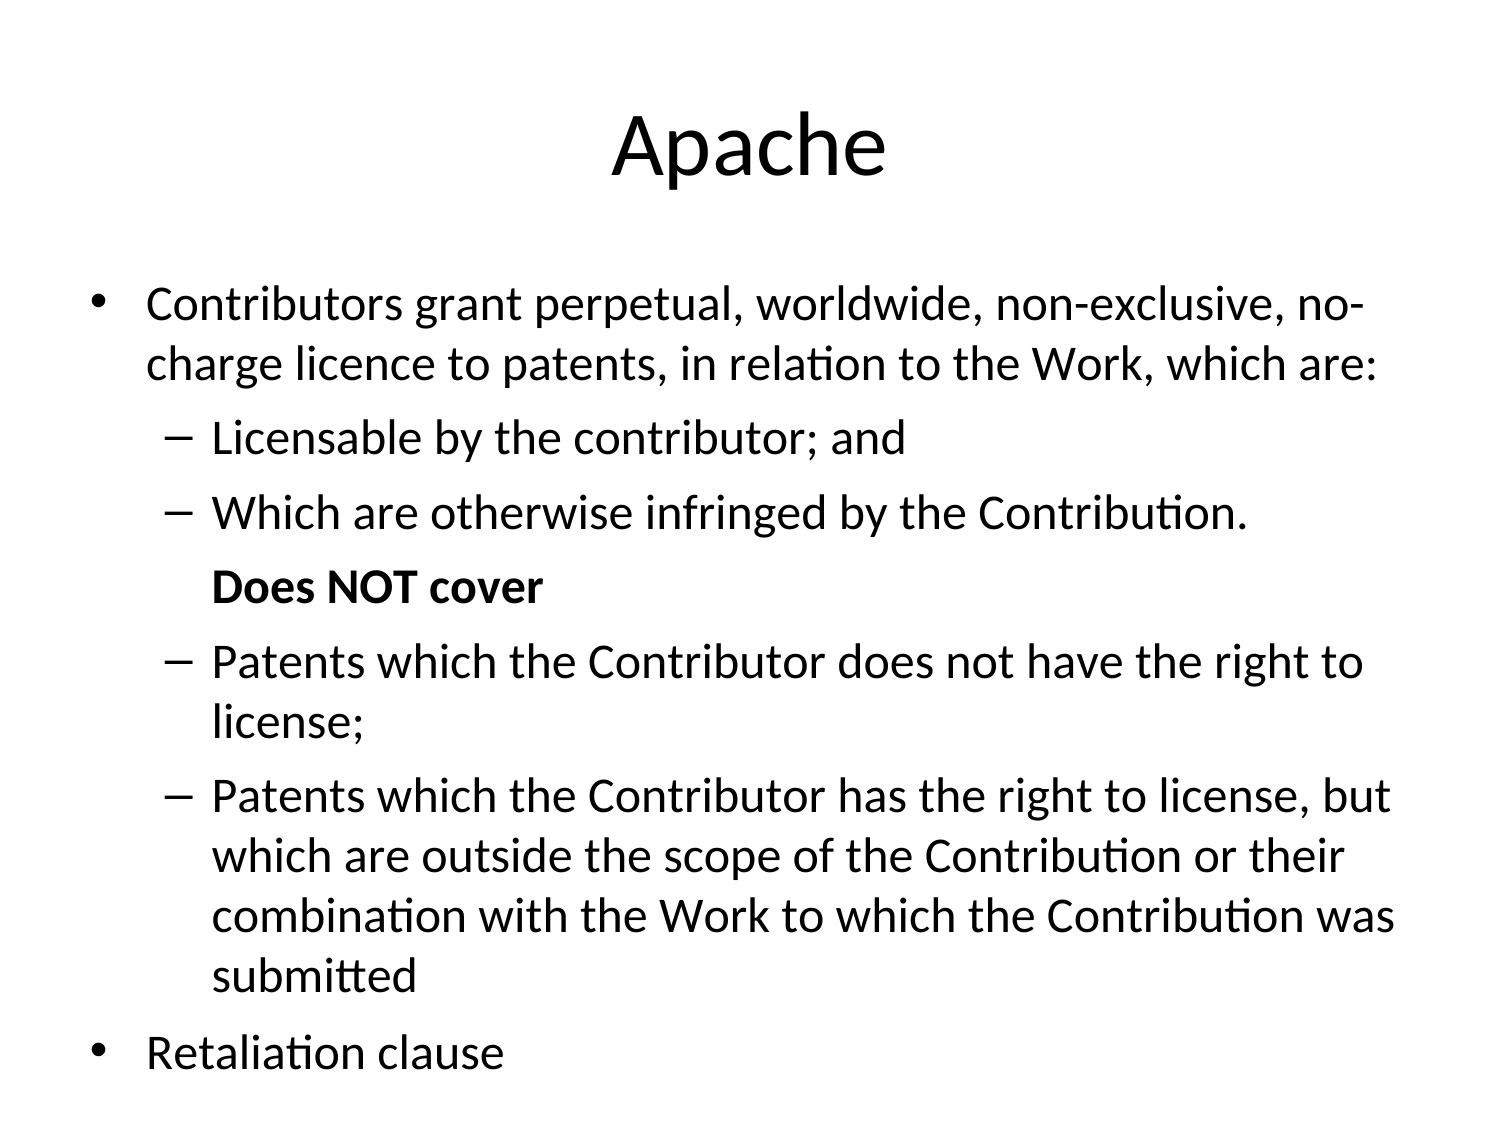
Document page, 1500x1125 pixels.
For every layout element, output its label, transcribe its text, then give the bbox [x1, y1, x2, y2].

list Contributors grant perpetual, worldwide, non-exclusive, no-charge licence to patents, in relation to the Work, which are: Licensable by the contributor; and Which are otherwise infringed by the Contribution. Does NOT cover Patents which the Contributor does not have the right to license; Patents which the Contributor has the right to license, but which are outside the scope of the Contribution or their combination with the Work to which the Contribution was submitted Retaliation clause [75, 262, 1426, 1088]
title Apache [75, 37, 1426, 241]
